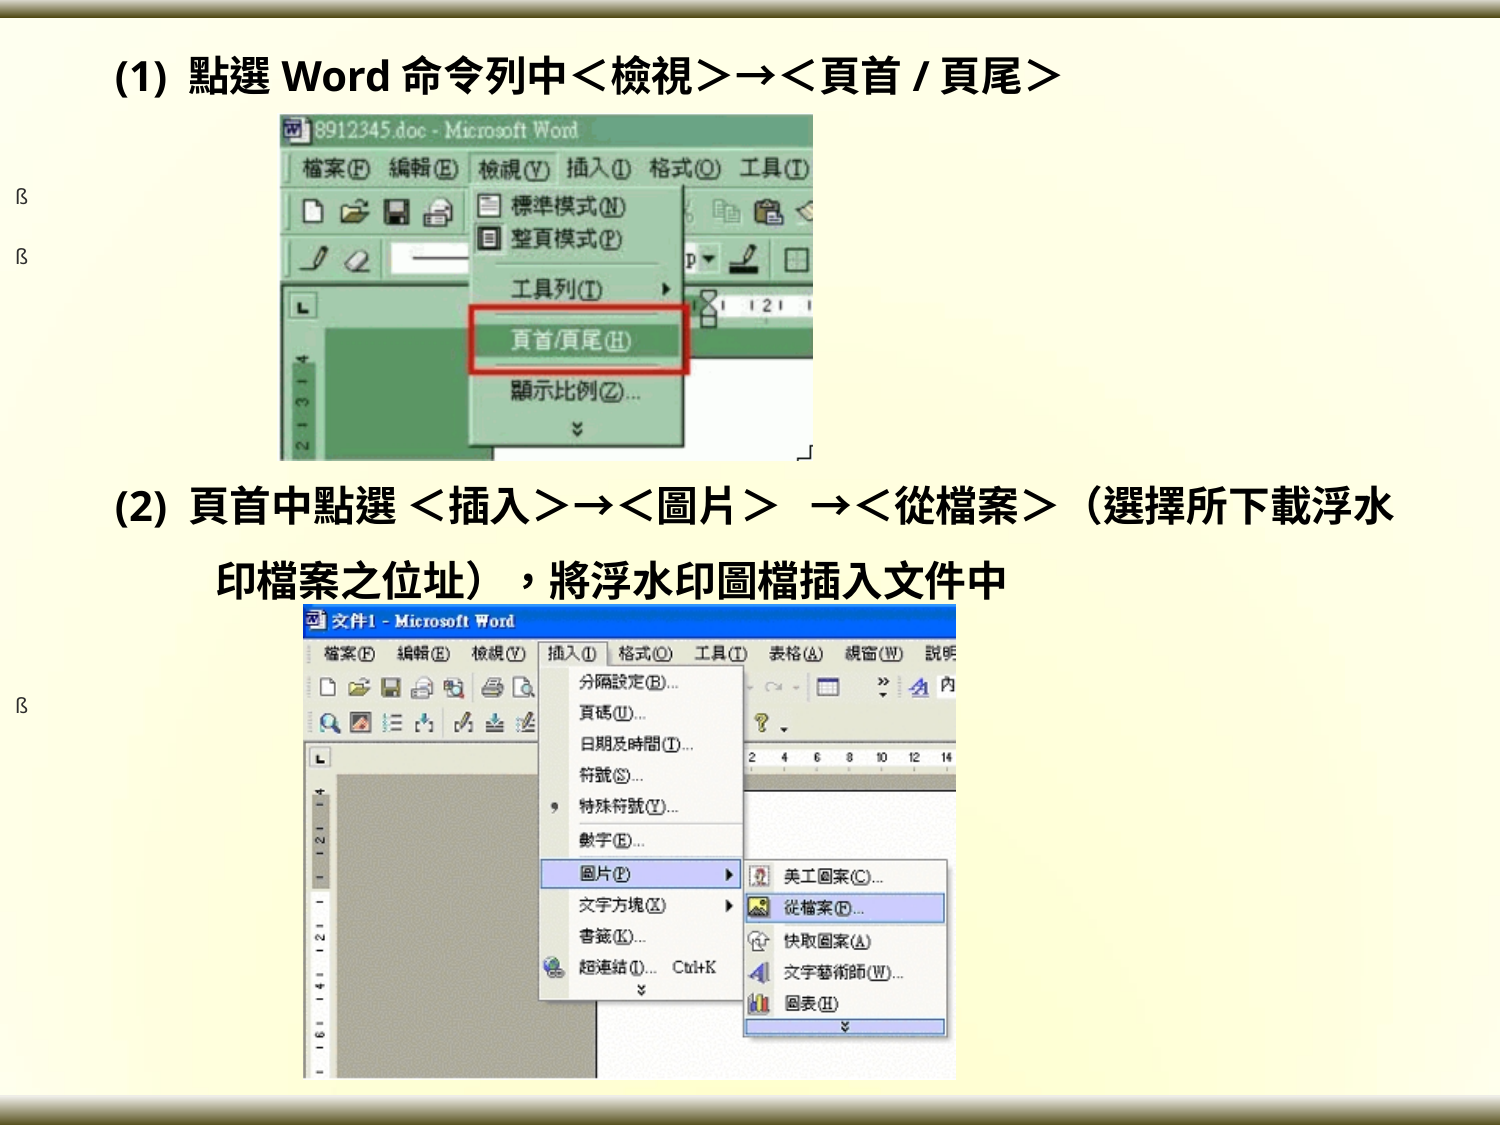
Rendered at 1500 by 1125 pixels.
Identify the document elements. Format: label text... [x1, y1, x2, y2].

picture [303, 604, 956, 1080]
picture [277, 113, 813, 461]
list (1) 點選Word命令列中＜檢視＞→＜頁首/頁尾＞ (2) 頁首中點選 ＜插入＞→＜圖片＞ →＜從檔案＞（選擇所下載浮水印檔案之位址），將浮水印圖檔插入文件中 [0, 42, 1418, 1083]
